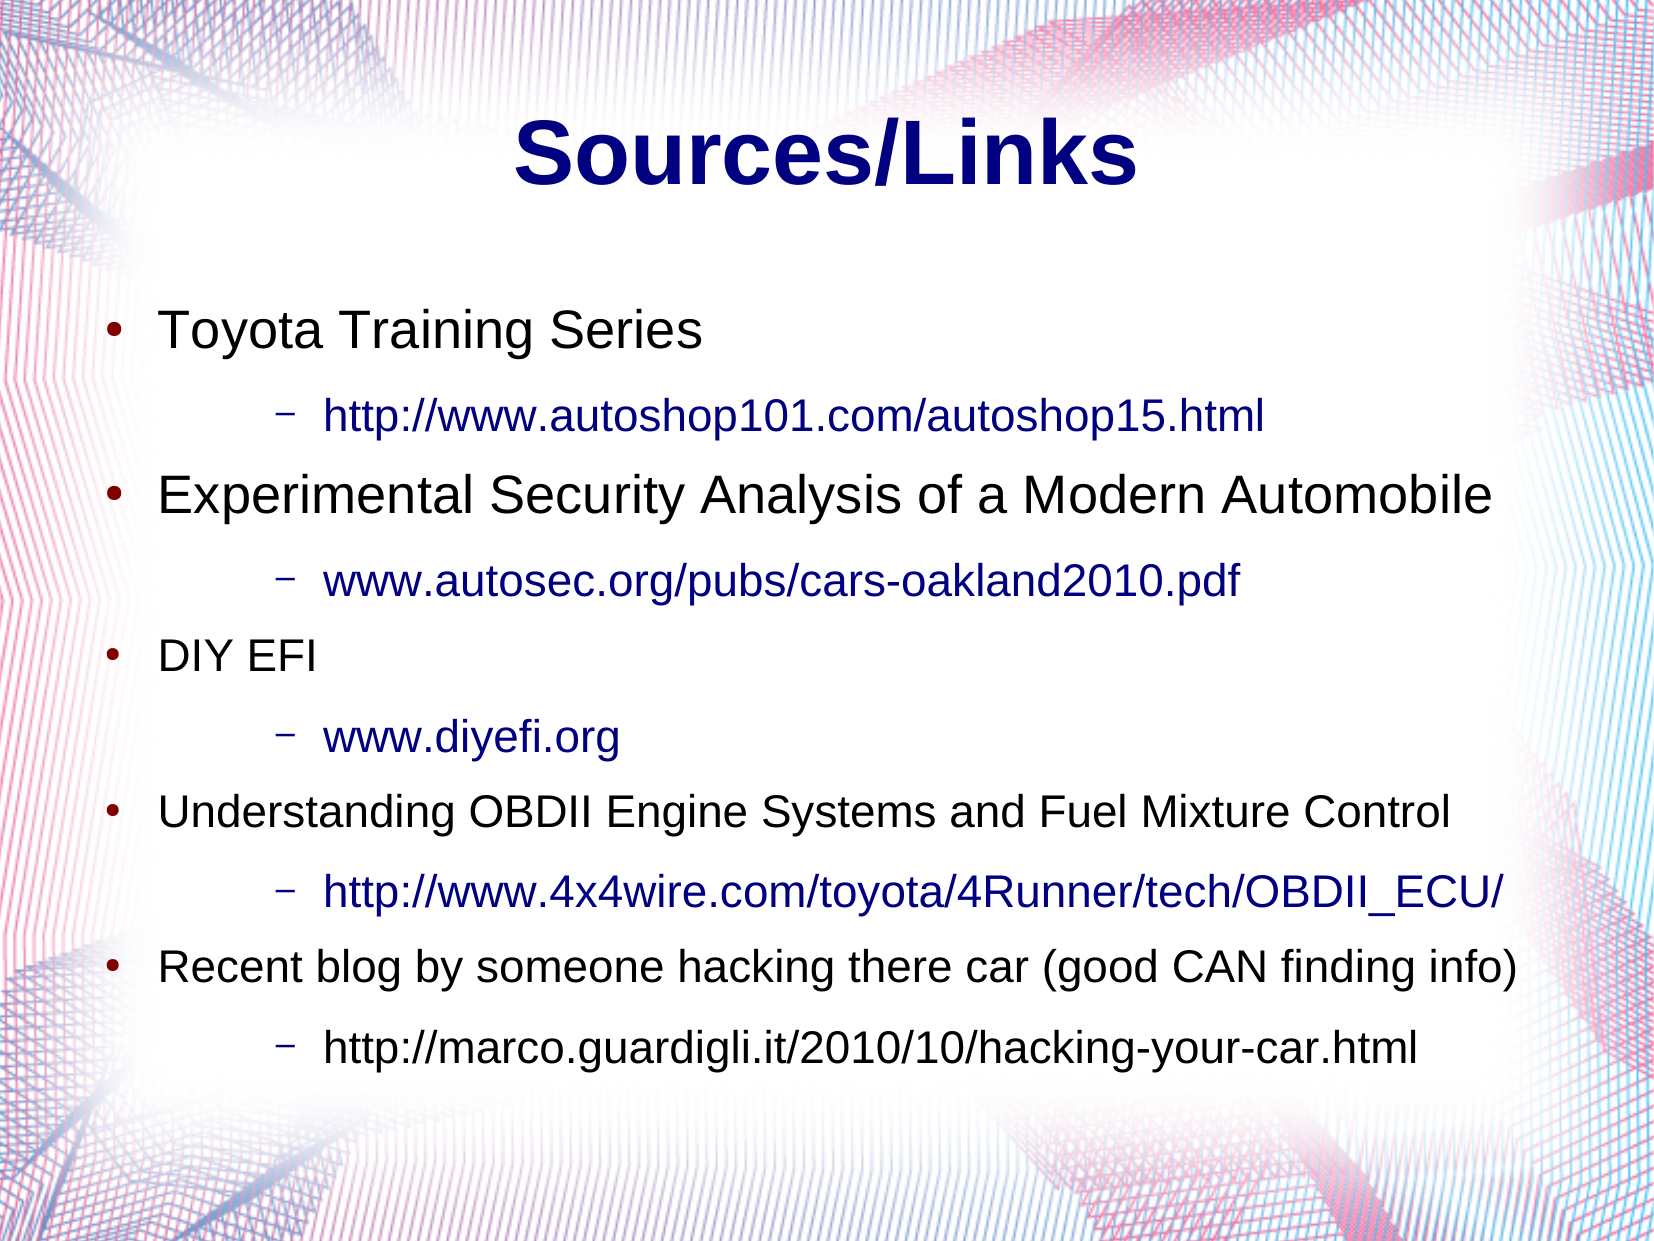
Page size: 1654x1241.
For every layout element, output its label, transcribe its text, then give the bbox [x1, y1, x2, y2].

title Sources/Links [82, 49, 1571, 257]
picture [0, 0, 1654, 1241]
list Toyota Training Series http://www.autoshop101.com/autoshop15.html Experimental Security Analysis of a Modern Automobile www.autosec.org/pubs/cars-oakland2010.pdf DIY EFI www.diyefi.org Understanding OBDII Engine Systems and Fuel Mixture Control http://www.4x4wire.com/toyota/4Runner/tech/OBDII_ECU/ Recent blog by someone hacking there car (good CAN finding info) http://marco.guardigli.it/2010/10/hacking-your-car.html [86, 300, 1576, 1119]
